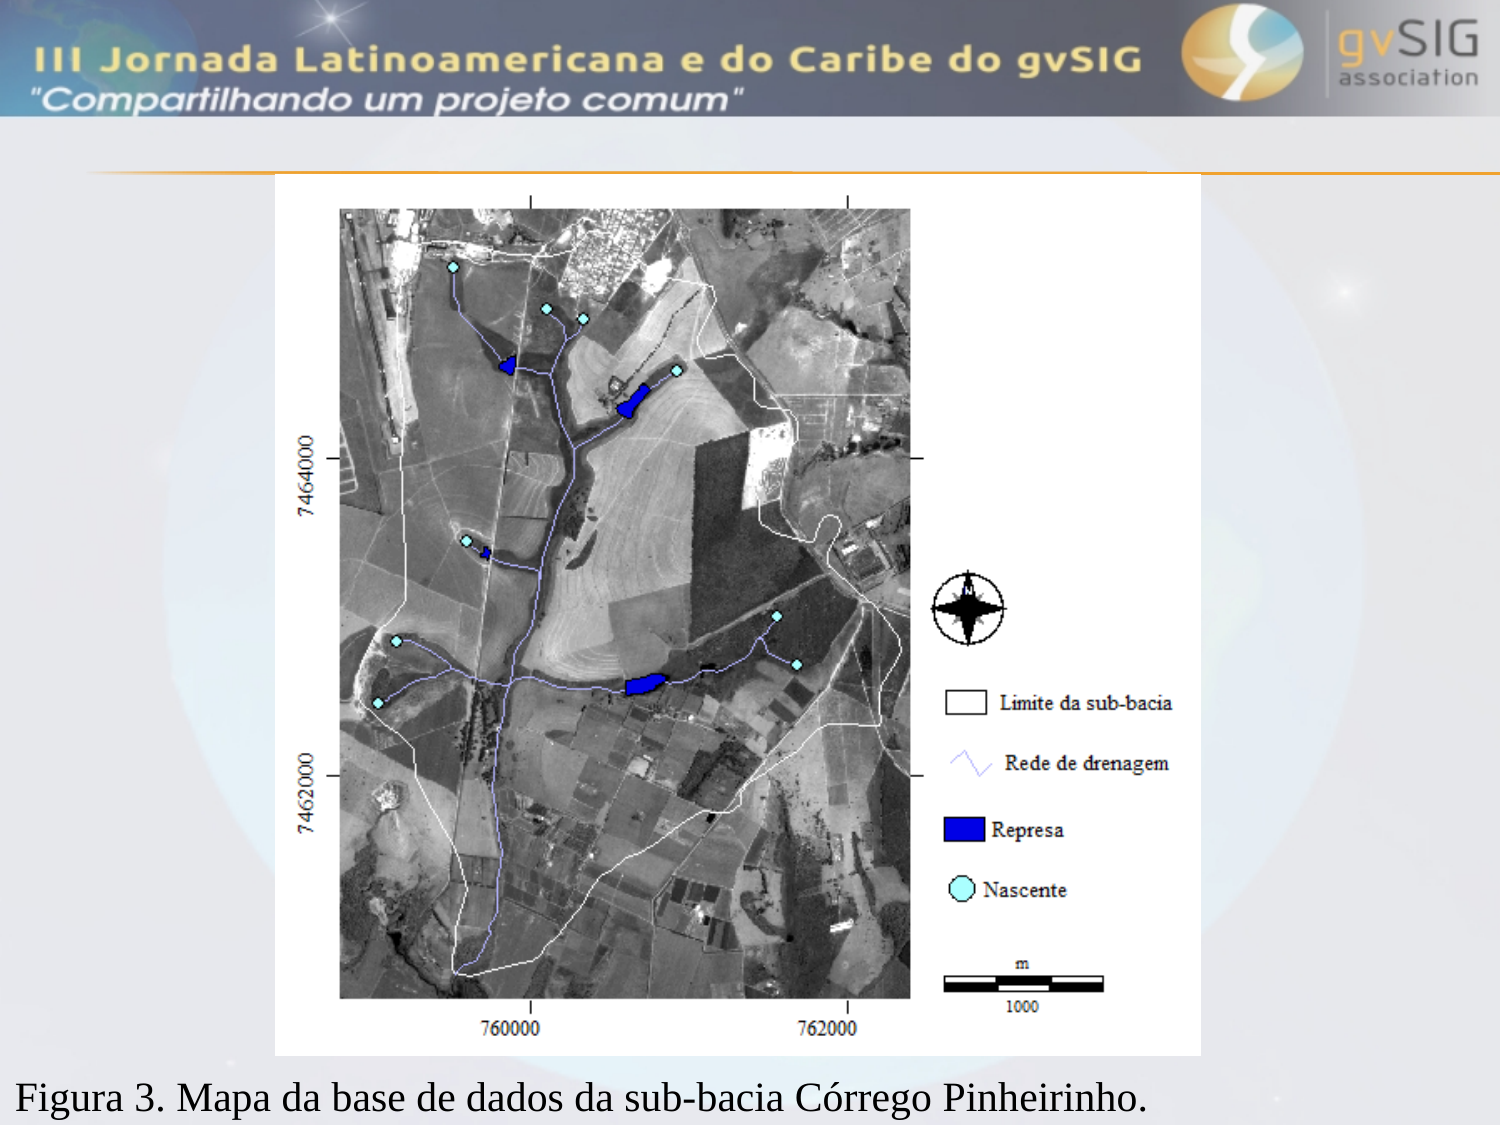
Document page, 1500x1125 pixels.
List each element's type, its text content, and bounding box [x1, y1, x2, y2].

picture [0, 0, 1500, 1062]
text_box Figura 3. Mapa da base de dados da sub-bacia Córrego Pinheirinho. [0, 1062, 1500, 1125]
